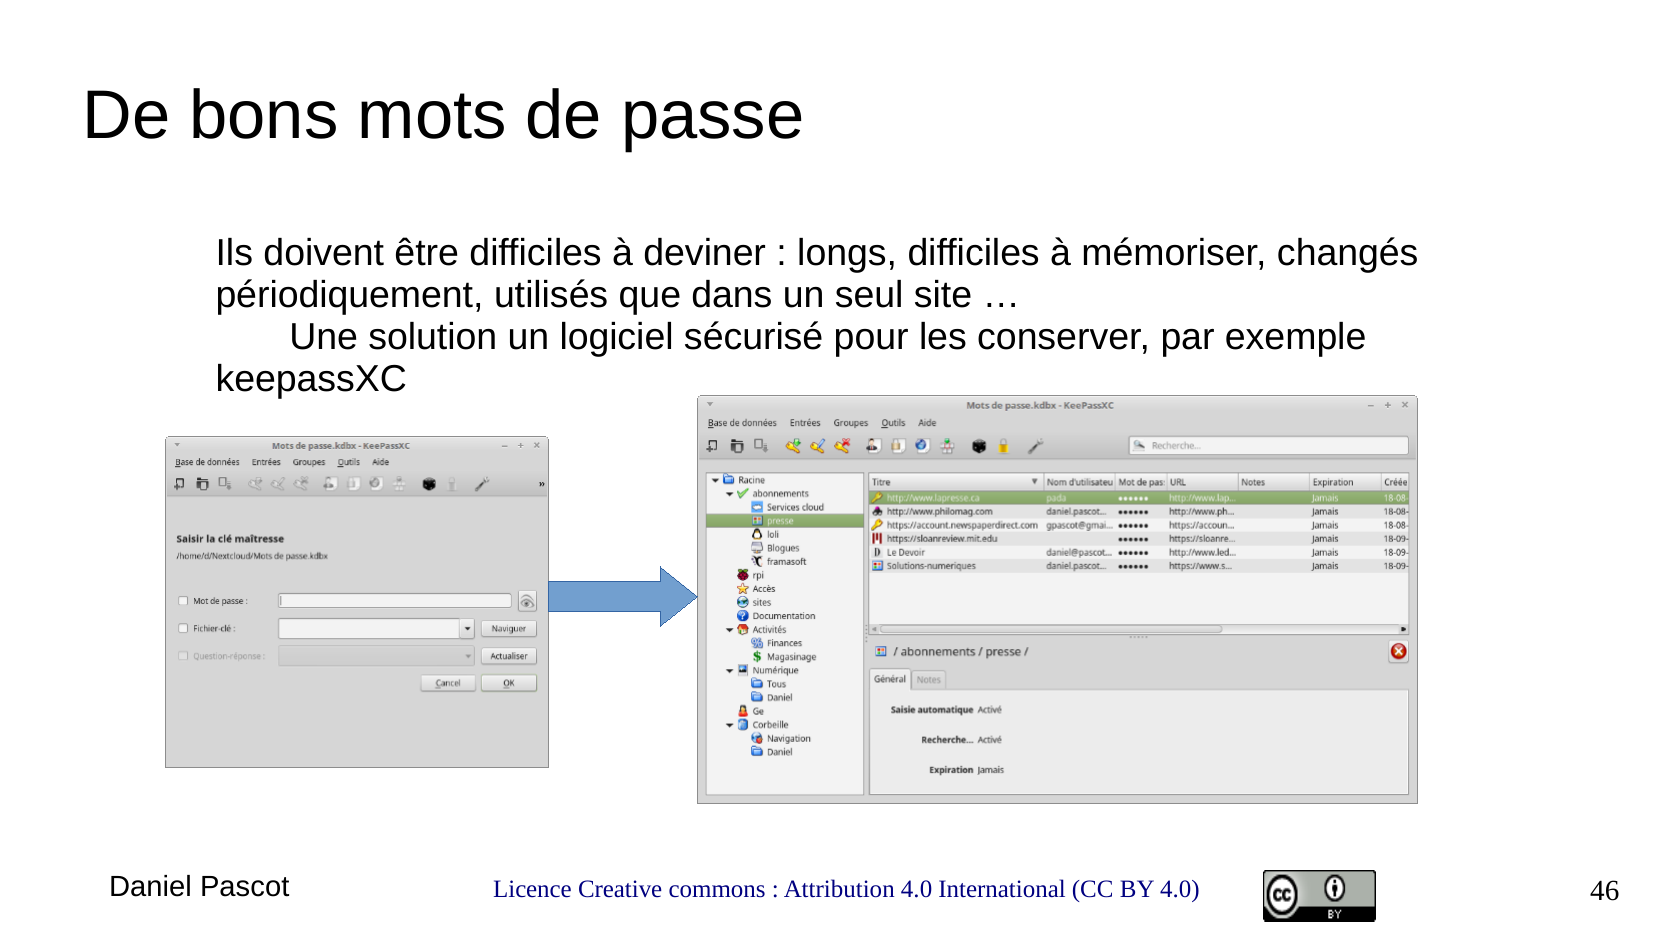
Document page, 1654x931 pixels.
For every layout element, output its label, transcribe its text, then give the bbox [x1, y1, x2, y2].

picture [165, 436, 549, 768]
picture [697, 395, 1418, 804]
title De bons mots de passe [82, 37, 1571, 193]
picture [1263, 870, 1376, 922]
text_box Ils doivent être difficiles à deviner : longs, difficiles à mémoriser, changés périodiquement, utilisés que dans un seul site … Une solution un logiciel sécurisé pour les conserver, par exemple keepassXC [200, 224, 1583, 408]
text_box [548, 566, 698, 627]
